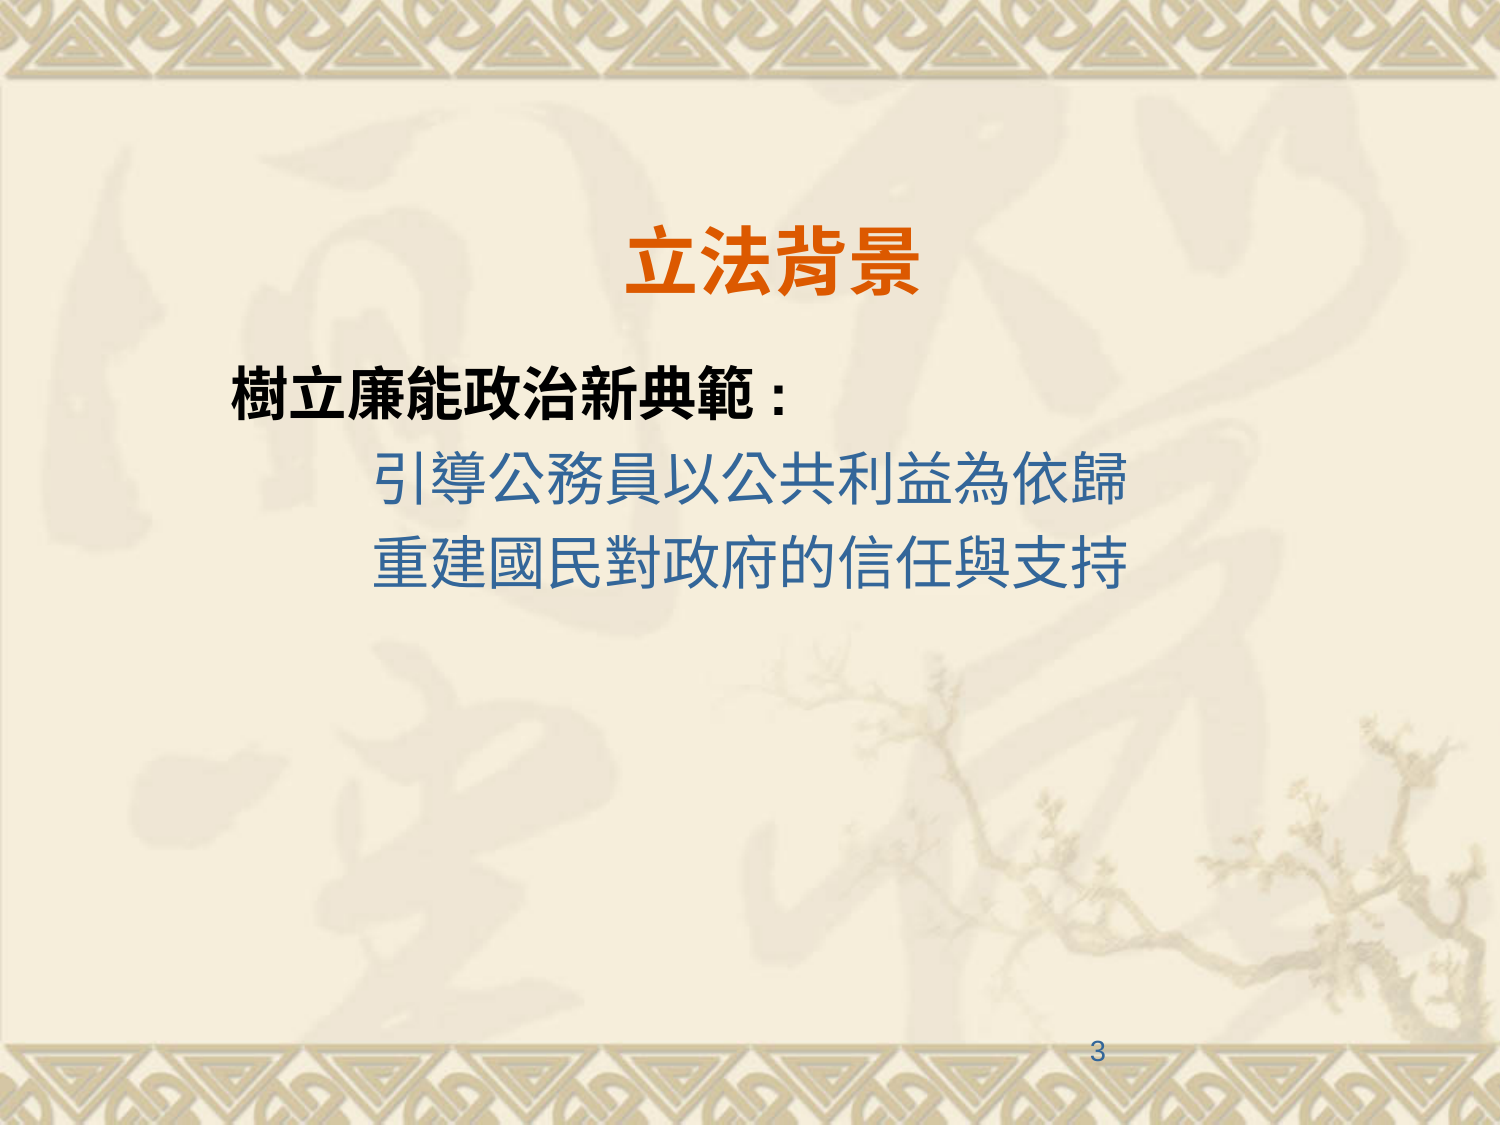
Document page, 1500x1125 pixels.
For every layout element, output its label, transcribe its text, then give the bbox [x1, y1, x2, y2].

text_box [1074, 1024, 1451, 1103]
list 樹立廉能政治新典範: 引導公務員以公共利益為依歸 重建國民對政府的信任與支持 [159, 350, 1412, 1028]
title 立法背景 [147, 196, 1400, 323]
